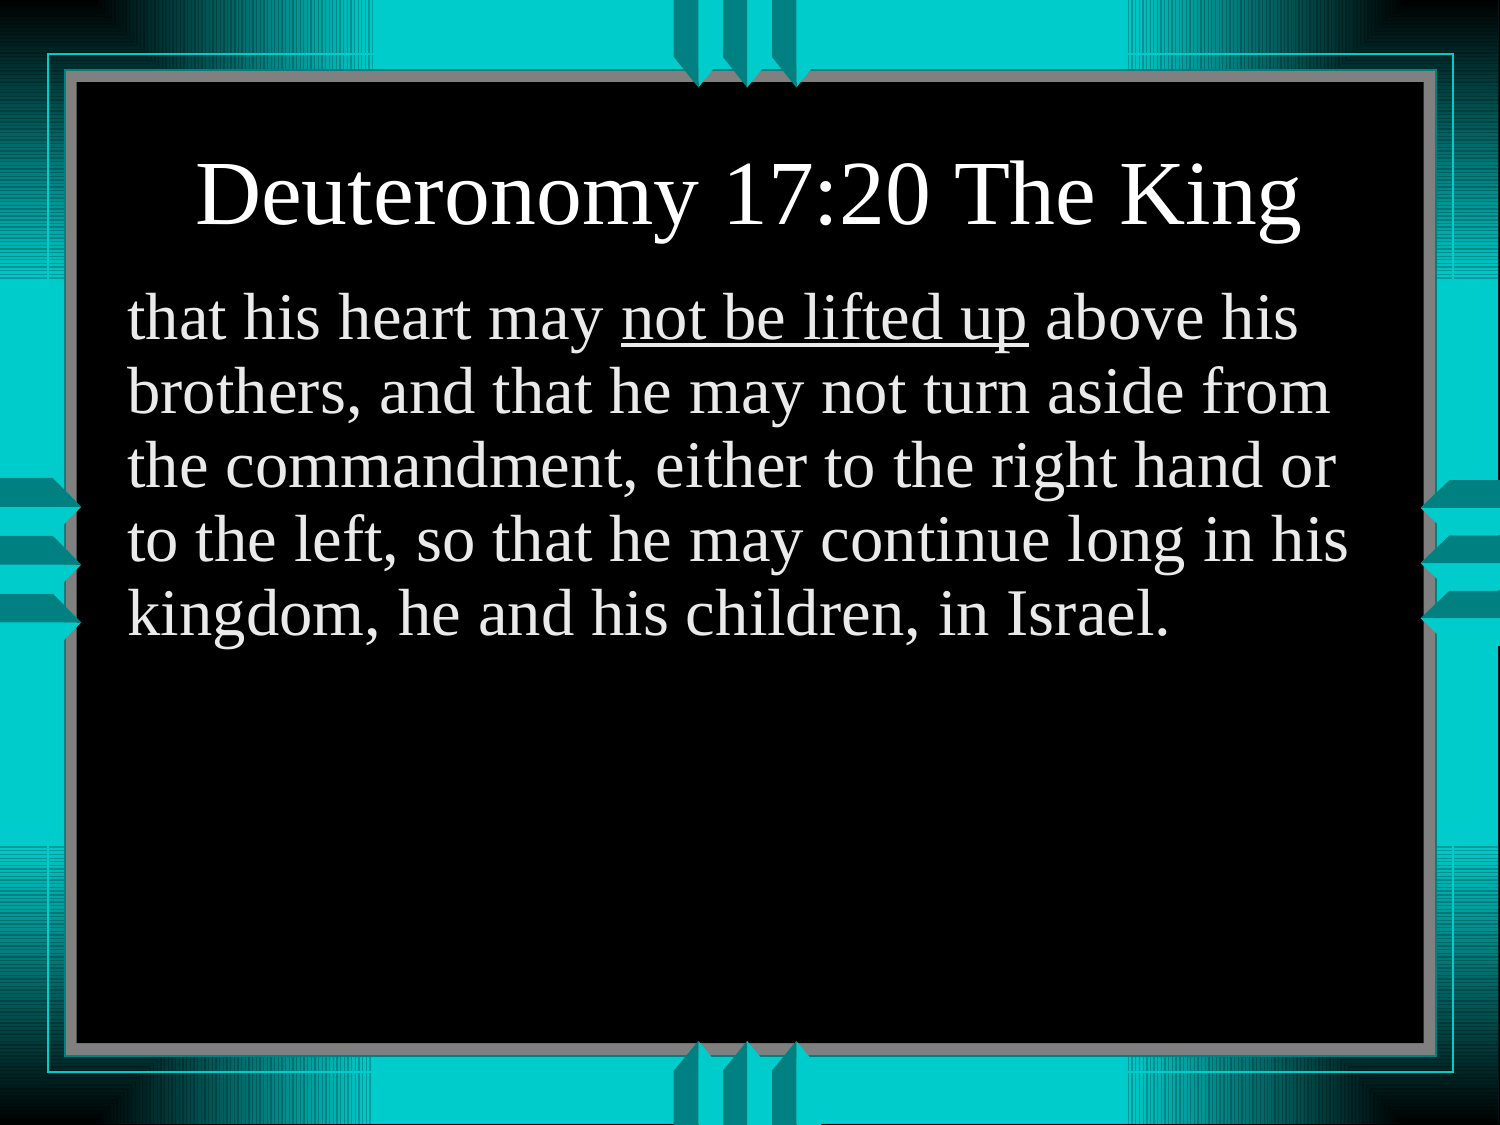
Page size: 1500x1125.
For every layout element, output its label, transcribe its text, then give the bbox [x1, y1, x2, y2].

text_box that his heart may not be lifted up above his brothers, and that he may not turn aside from the commandment, either to the right hand or to the left, so that he may continue long in his kingdom, he and his children, in Israel. [112, 272, 1388, 892]
title Deuteronomy 17:20 The King [112, 99, 1388, 272]
